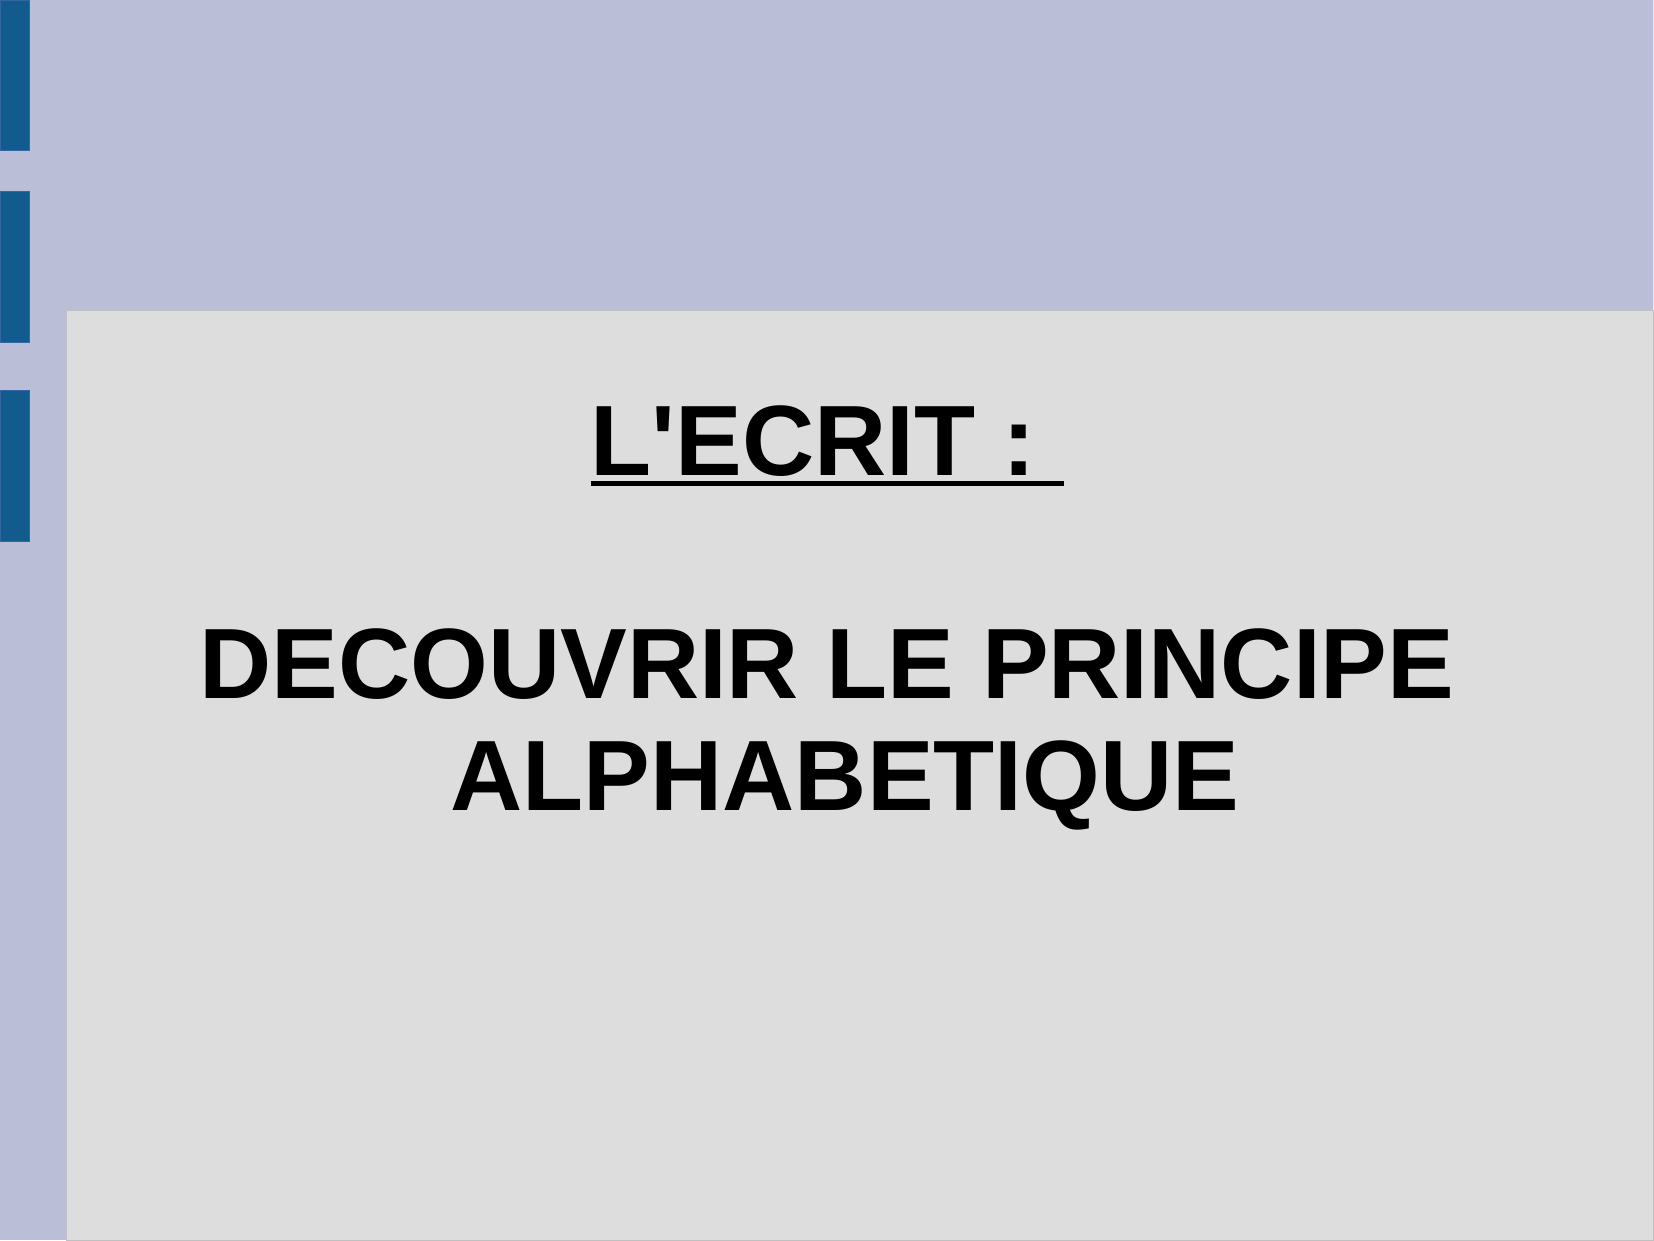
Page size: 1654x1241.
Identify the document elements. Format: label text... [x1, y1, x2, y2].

subtitle L'ECRIT : DECOUVRIR LE PRINCIPE ALPHABETIQUE [121, 91, 1534, 1126]
